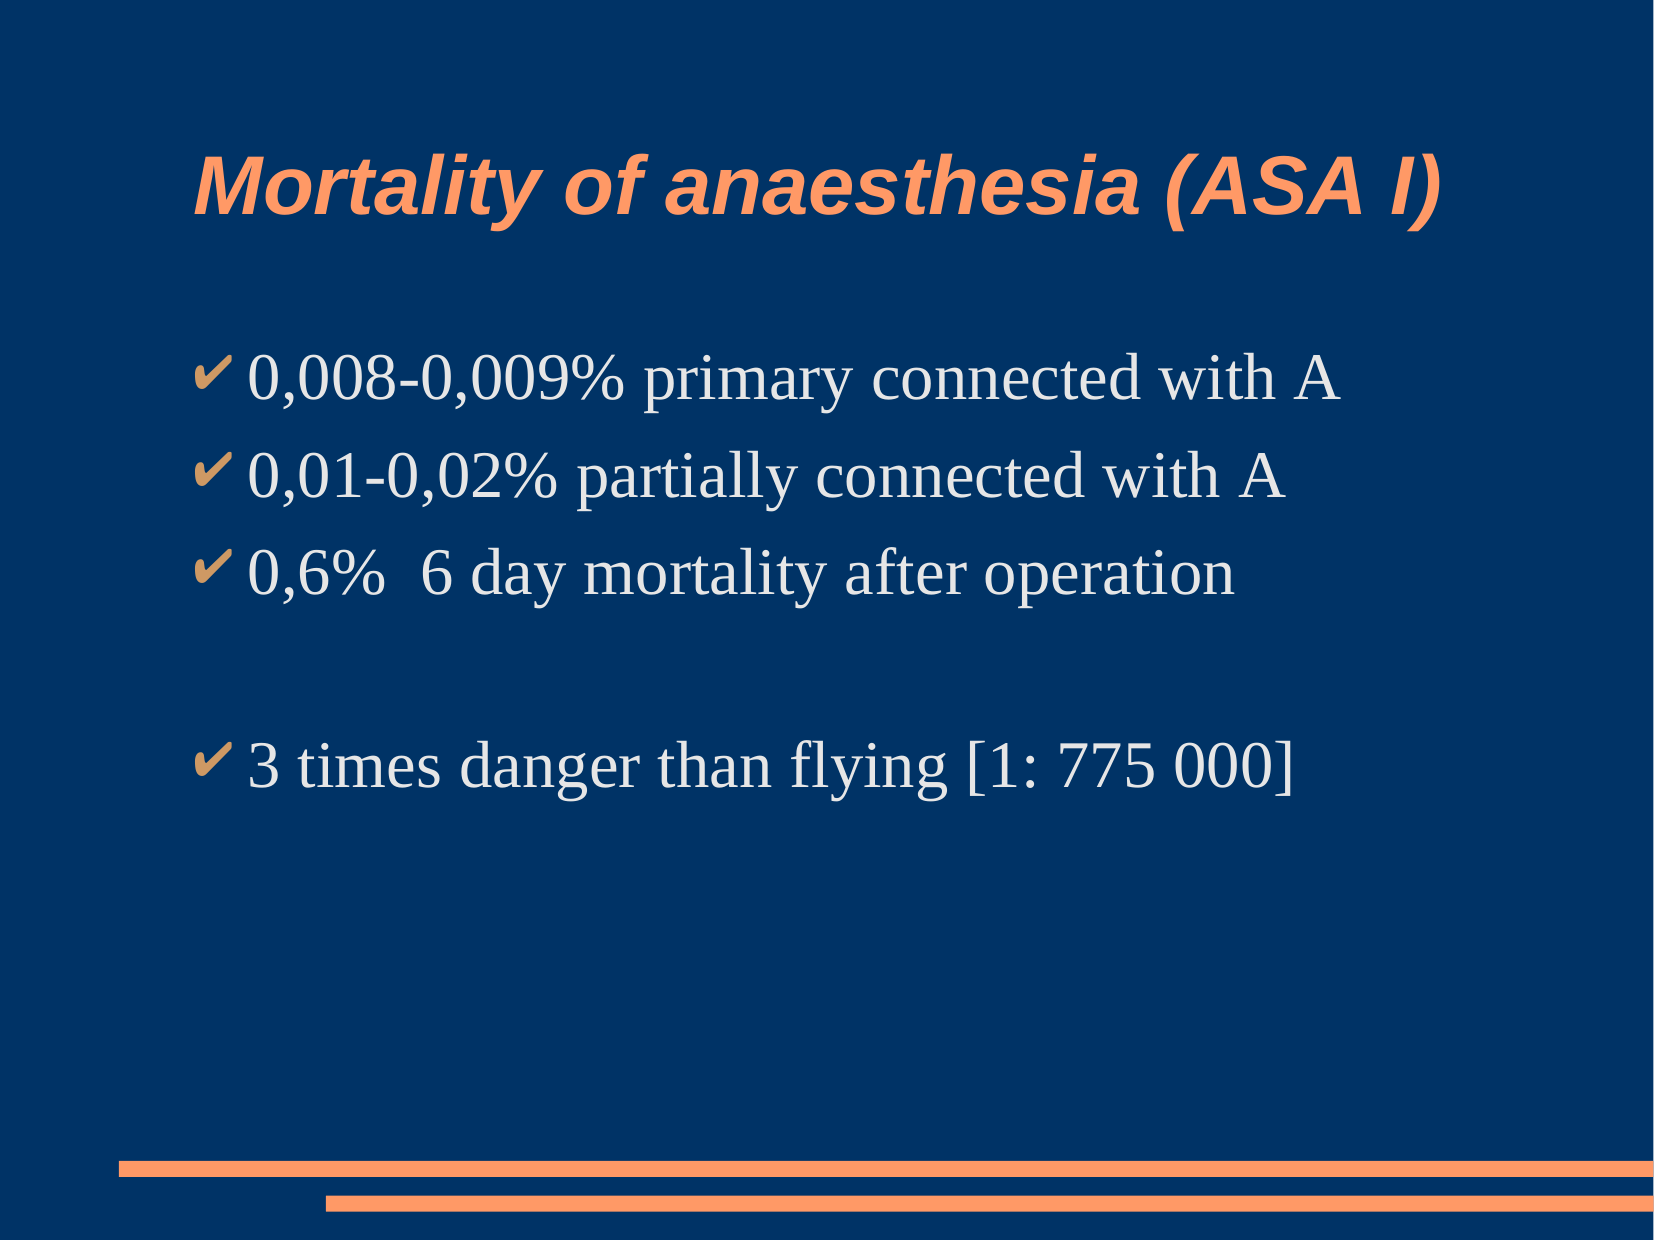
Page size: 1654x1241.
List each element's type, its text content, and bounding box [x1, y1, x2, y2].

list 0,008-0,009% primary connected with A 0,01-0,02% partially connected with A 0,6% 6 day mortality after operation 3 times danger than flying [1: 775 000] [179, 330, 1585, 1075]
title Mortality of anaesthesia (ASA I) [179, 72, 1585, 300]
